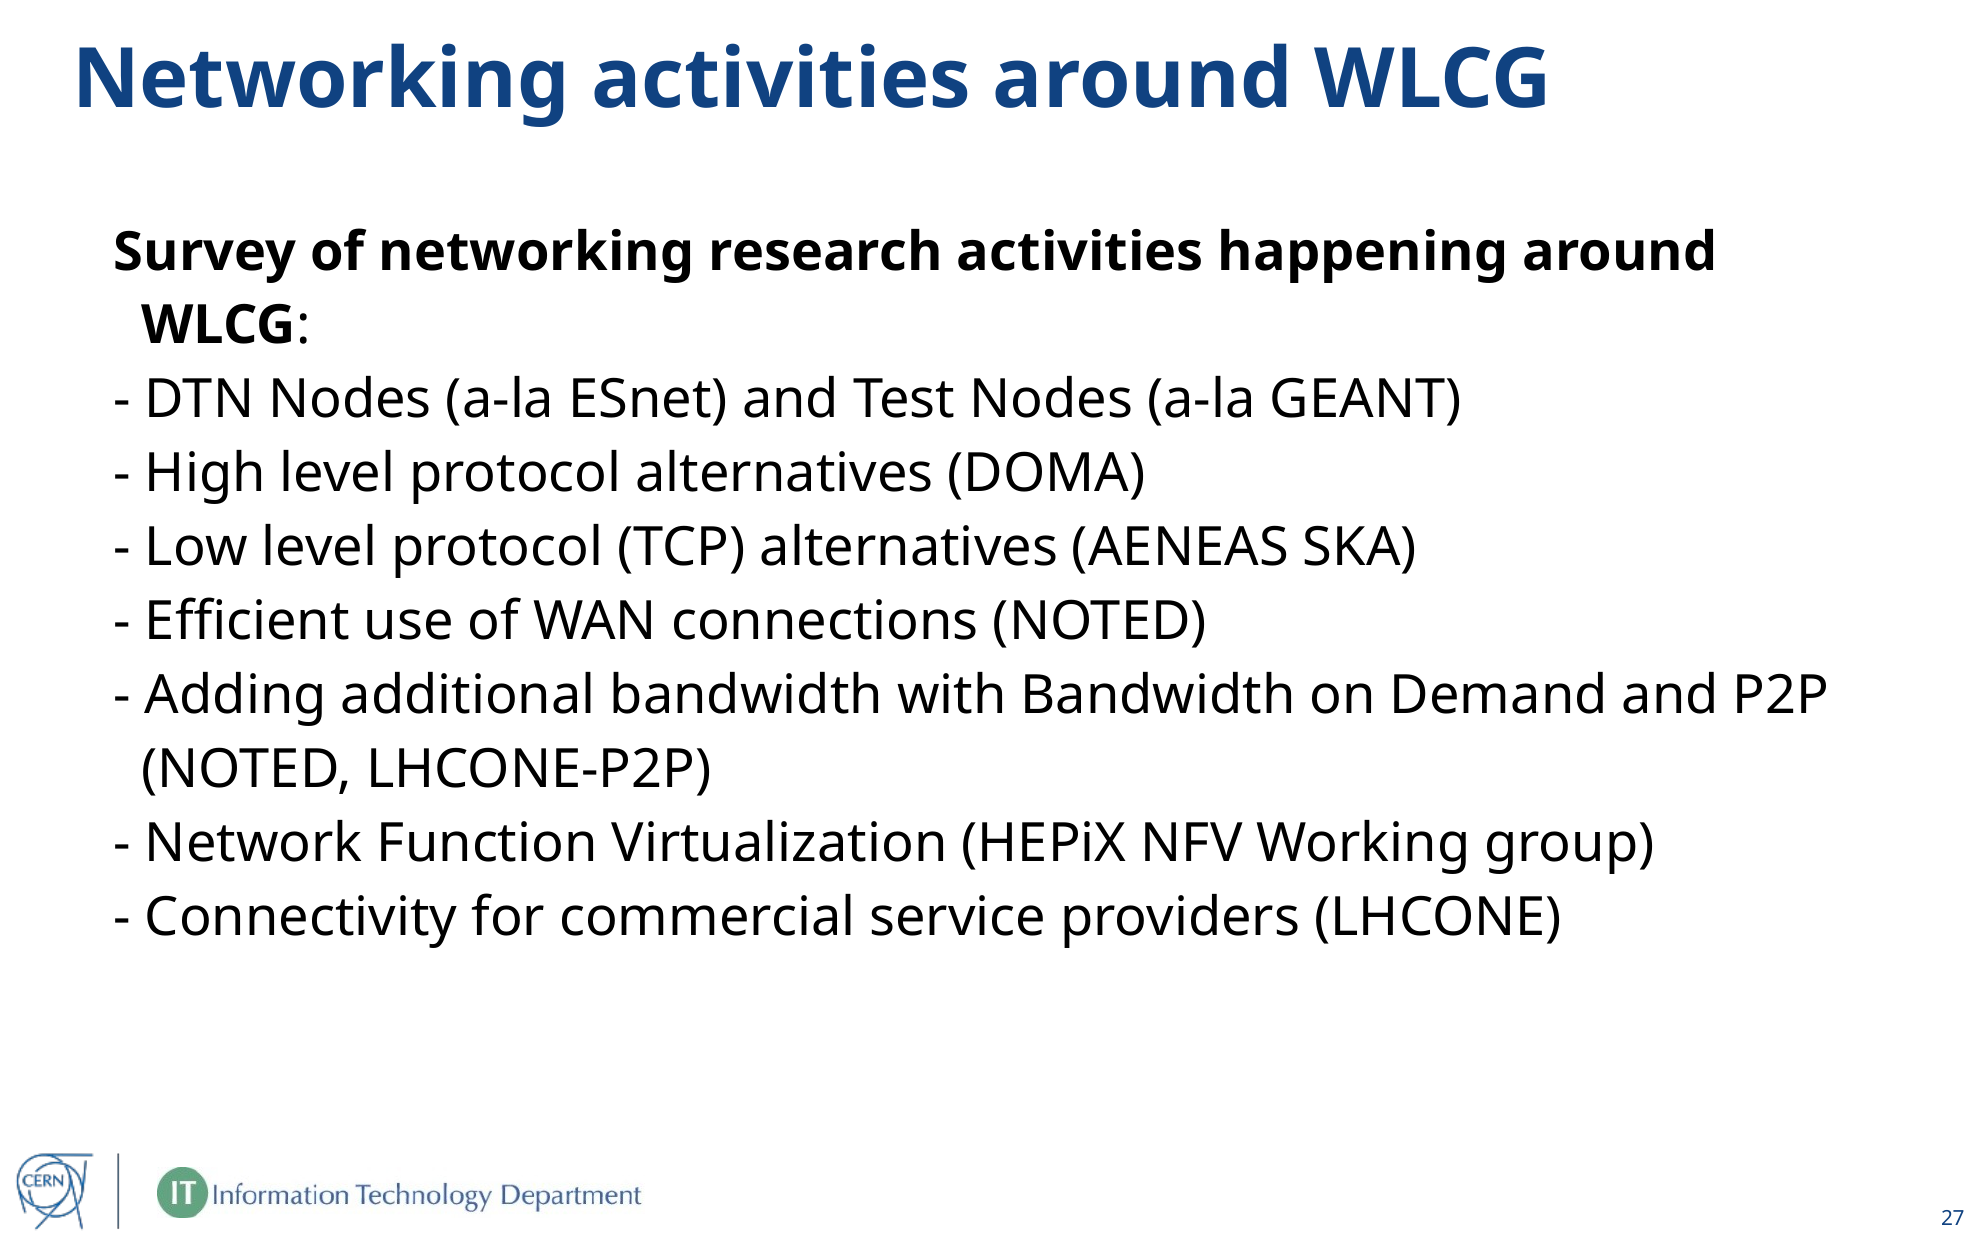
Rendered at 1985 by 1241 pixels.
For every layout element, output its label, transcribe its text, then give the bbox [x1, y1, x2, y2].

picture [51, 1200, 64, 1215]
picture [16, 1188, 64, 1236]
picture [19, 1188, 64, 1207]
title Networking activities around WLCG [71, 0, 1834, 212]
picture [38, 1207, 55, 1215]
text_box Survey of networking research activities happening around WLCG: - DTN Nodes (a-la ESnet) and Test Nodes (a-la GEANT) - High level protocol alternatives (DOMA) - Low level protocol (TCP) alternatives (AENEAS SKA) - Efficient use of WAN connections (NOTED) - Adding additional bandwidth with Bandwidth on Demand and P2P (NOTED, LHCONE-P2P) - Network Function Virtualization (HEPiX NFV Working group) - Connectivity for commercial service providers (LHCONE) [98, 204, 1869, 1241]
